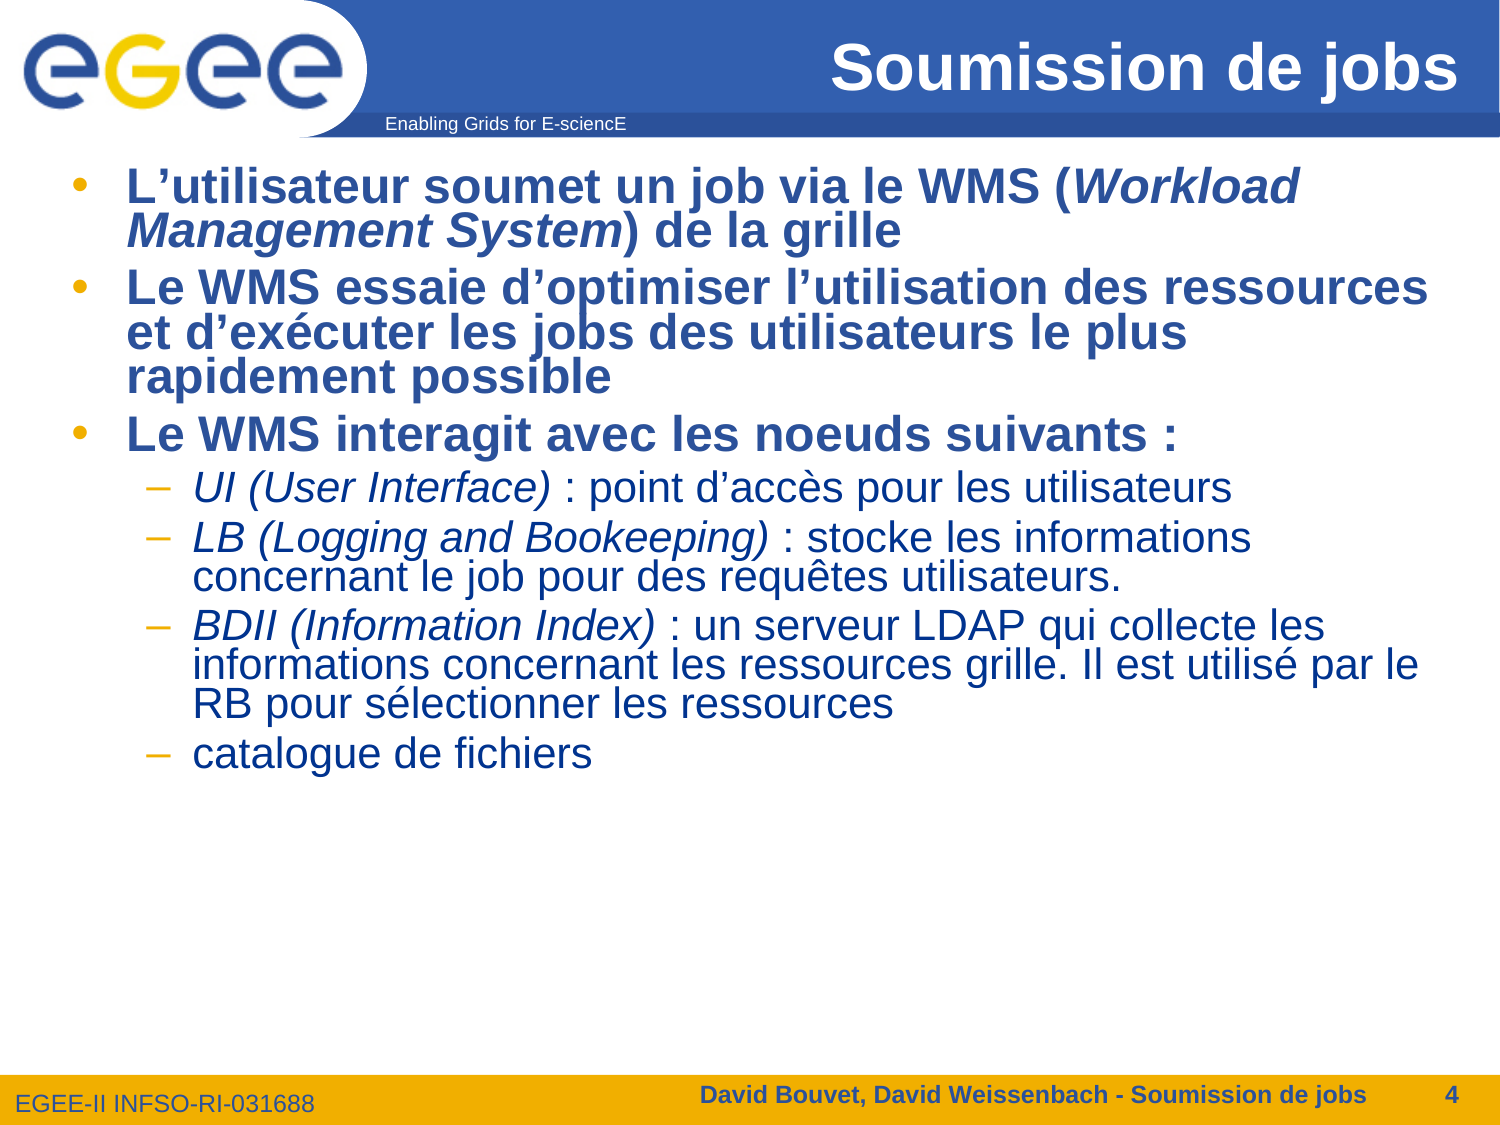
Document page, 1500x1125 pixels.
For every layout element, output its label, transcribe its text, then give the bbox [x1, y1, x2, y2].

picture [18, 30, 349, 112]
list L’utilisateur soumet un job via le WMS (Workload Management System) de la grille Le WMS essaie d’optimiser l’utilisation des ressources et d’exécuter les jobs des utilisateurs le plus rapidement possible Le WMS interagit avec les noeuds suivants : UI (User Interface) : point d’accès pour les utilisateurs LB (Logging and Bookeeping) : stocke les informations concernant le job pour des requêtes utilisateurs. BDII (Information Index) : un serveur LDAP qui collecte les informations concernant les ressources grille. Il est utilisé par le RB pour sélectionner les ressources catalogue de fichiers [56, 159, 1466, 1051]
title Soumission de jobs [369, 10, 1475, 124]
